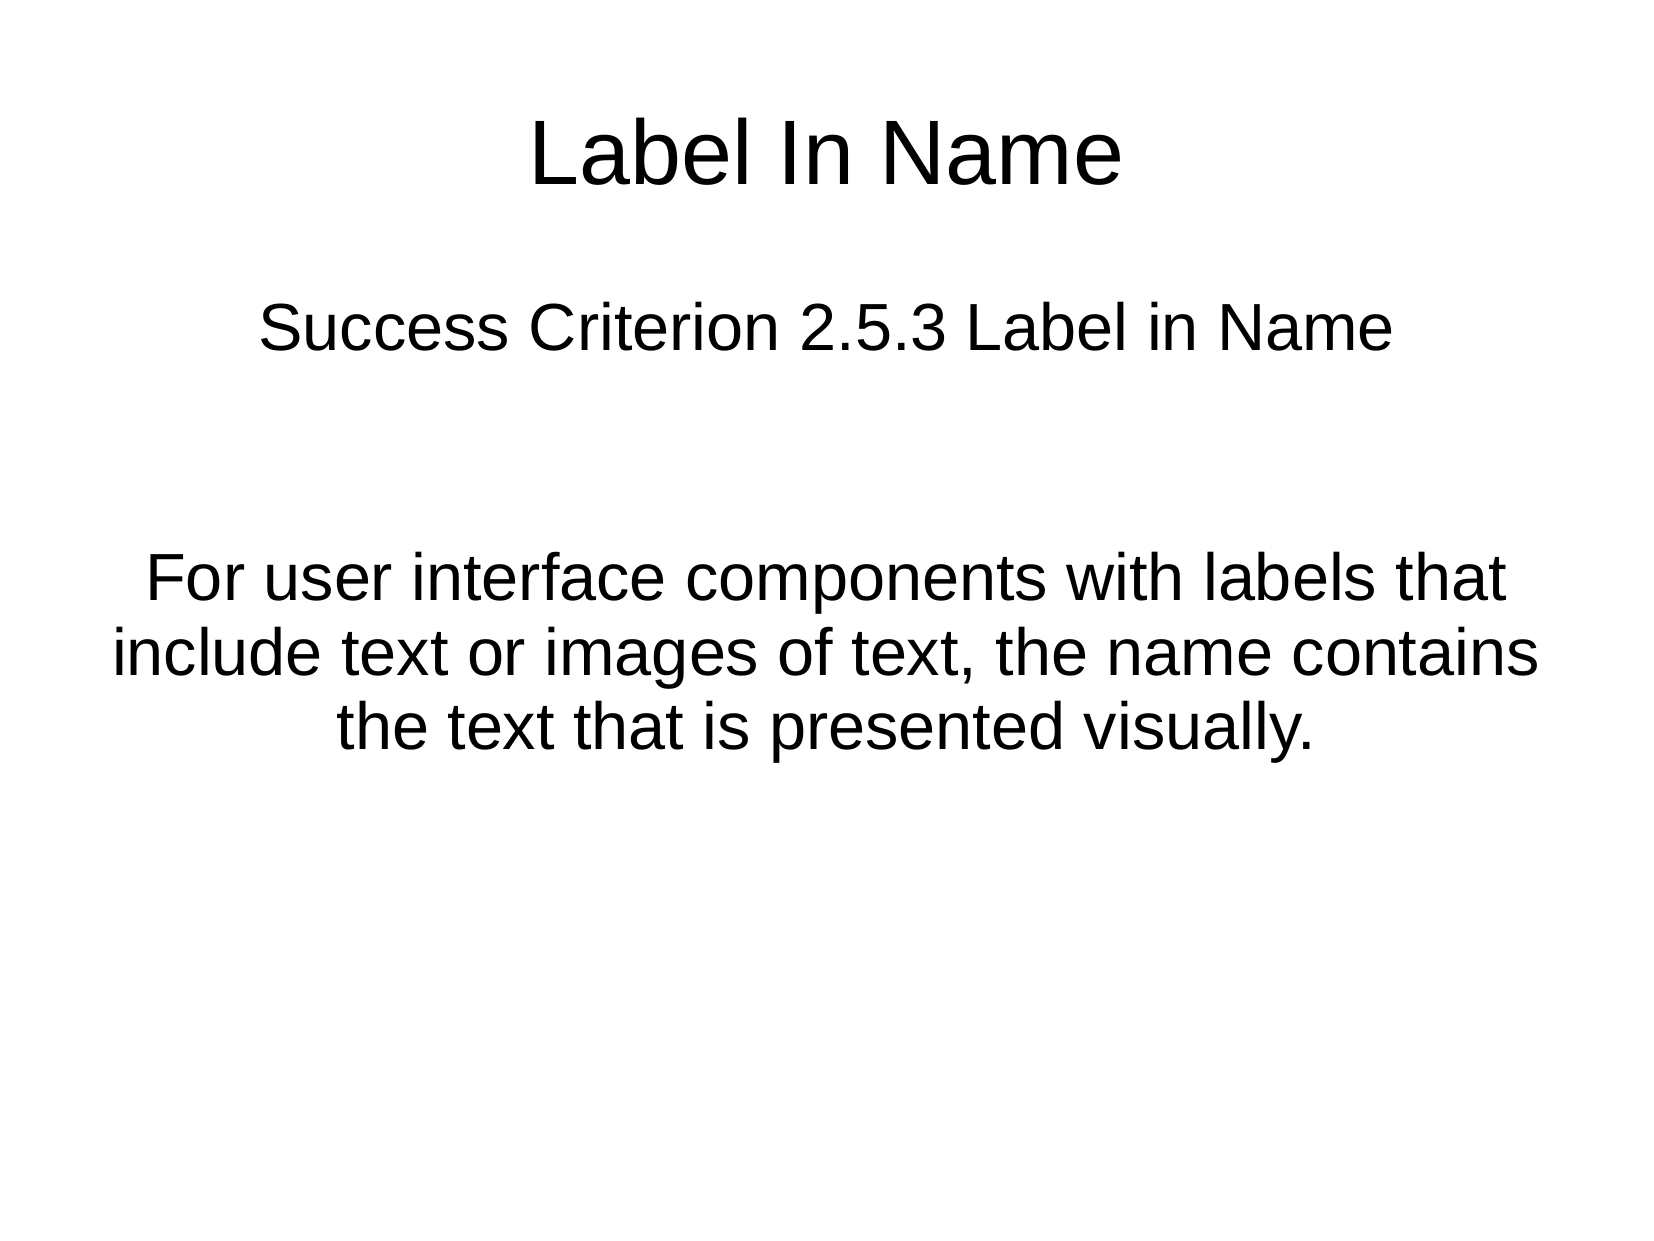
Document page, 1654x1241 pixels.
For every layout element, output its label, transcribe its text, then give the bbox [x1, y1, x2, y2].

list Success Criterion 2.5.3 Label in Name For user interface components with labels that include text or images of text, the name contains the text that is presented visually. [82, 290, 1571, 1109]
title Label In Name [82, 49, 1571, 257]
